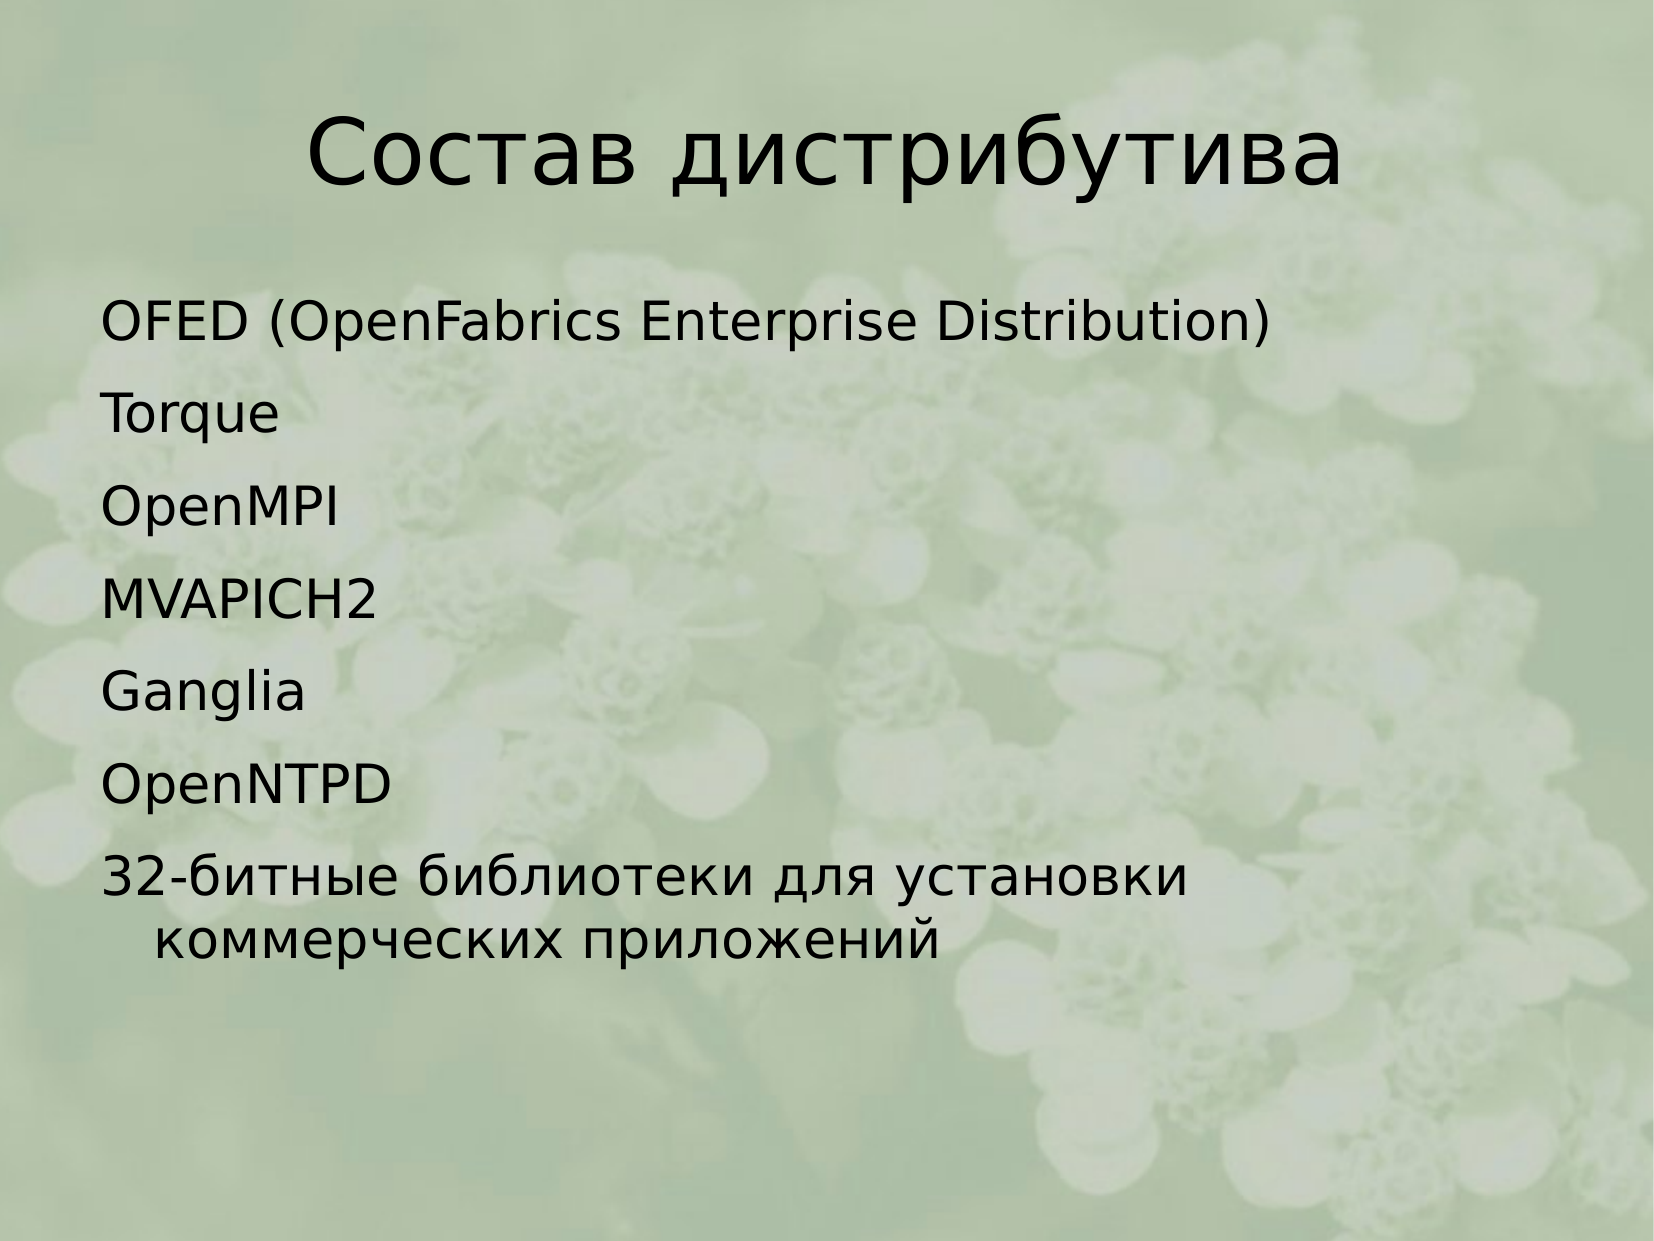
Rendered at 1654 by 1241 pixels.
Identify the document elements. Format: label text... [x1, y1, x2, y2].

title Состав дистрибутива [82, 49, 1571, 257]
list OFED (OpenFabrics Enterprise Distribution) Torque OpenMPI MVAPICH2 Ganglia OpenNTPD 32-битные библиотеки для установки коммерческих приложений [82, 290, 1571, 1094]
picture [0, 0, 1654, 1241]
